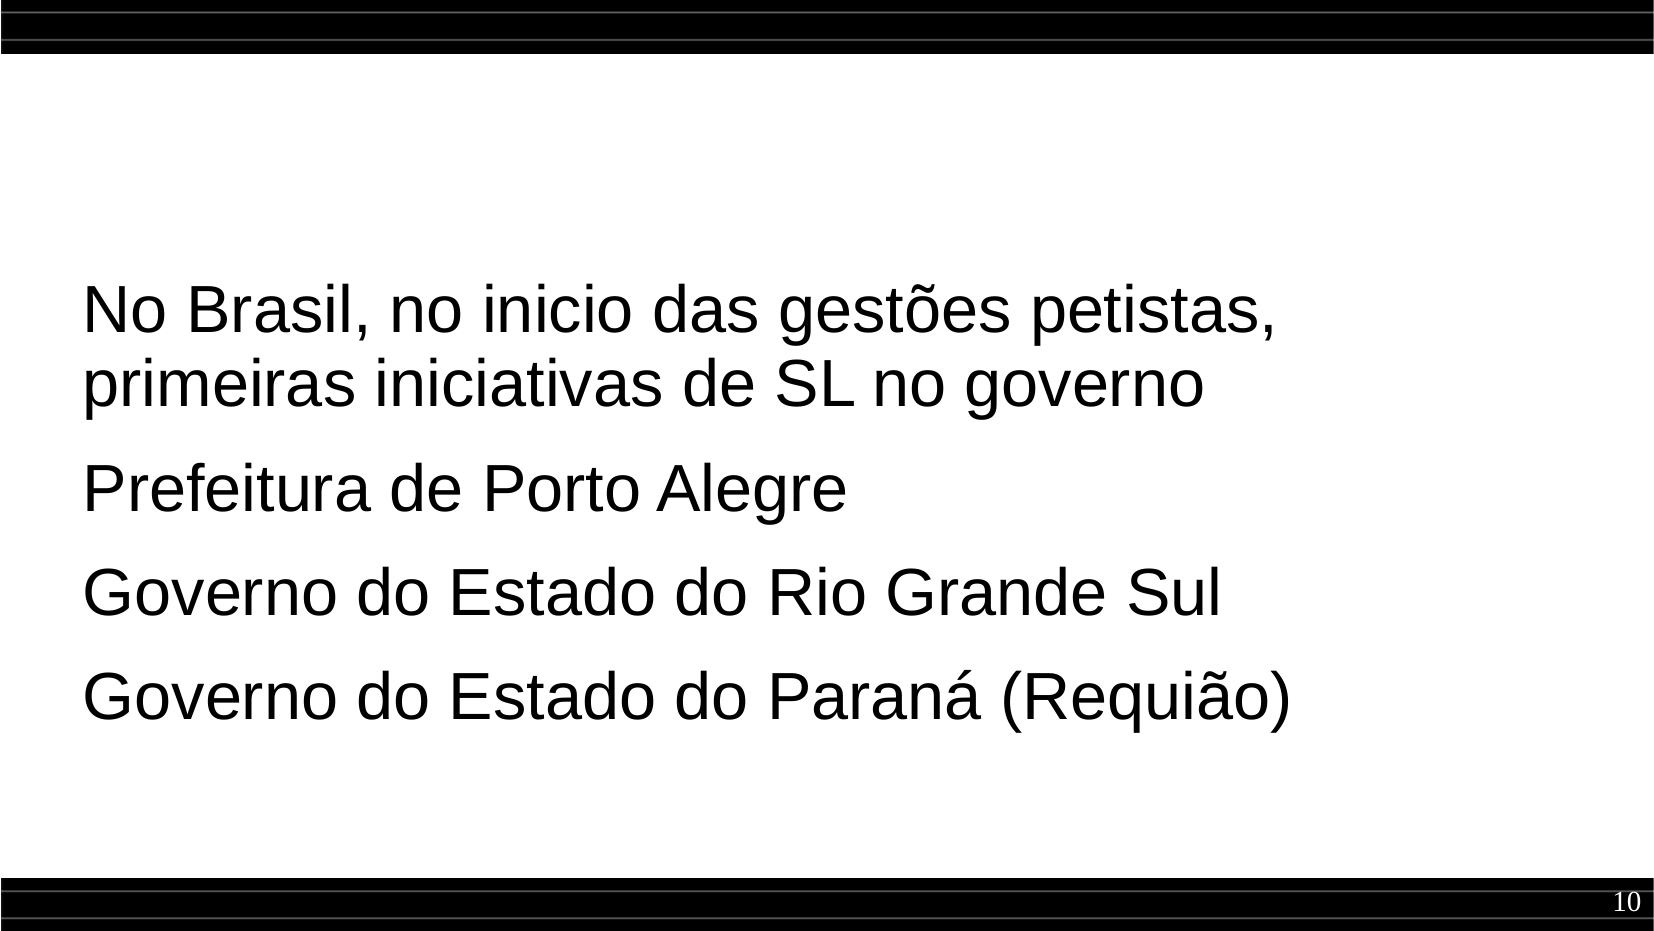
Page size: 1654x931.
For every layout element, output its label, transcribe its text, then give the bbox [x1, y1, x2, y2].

picture [1, 0, 1654, 54]
list No Brasil, no inicio das gestões petistas, primeiras iniciativas de SL no governo Prefeitura de Porto Alegre Governo do Estado do Rio Grande Sul Governo do Estado do Paraná (Requião) [82, 271, 1571, 758]
picture [1, 878, 1654, 931]
